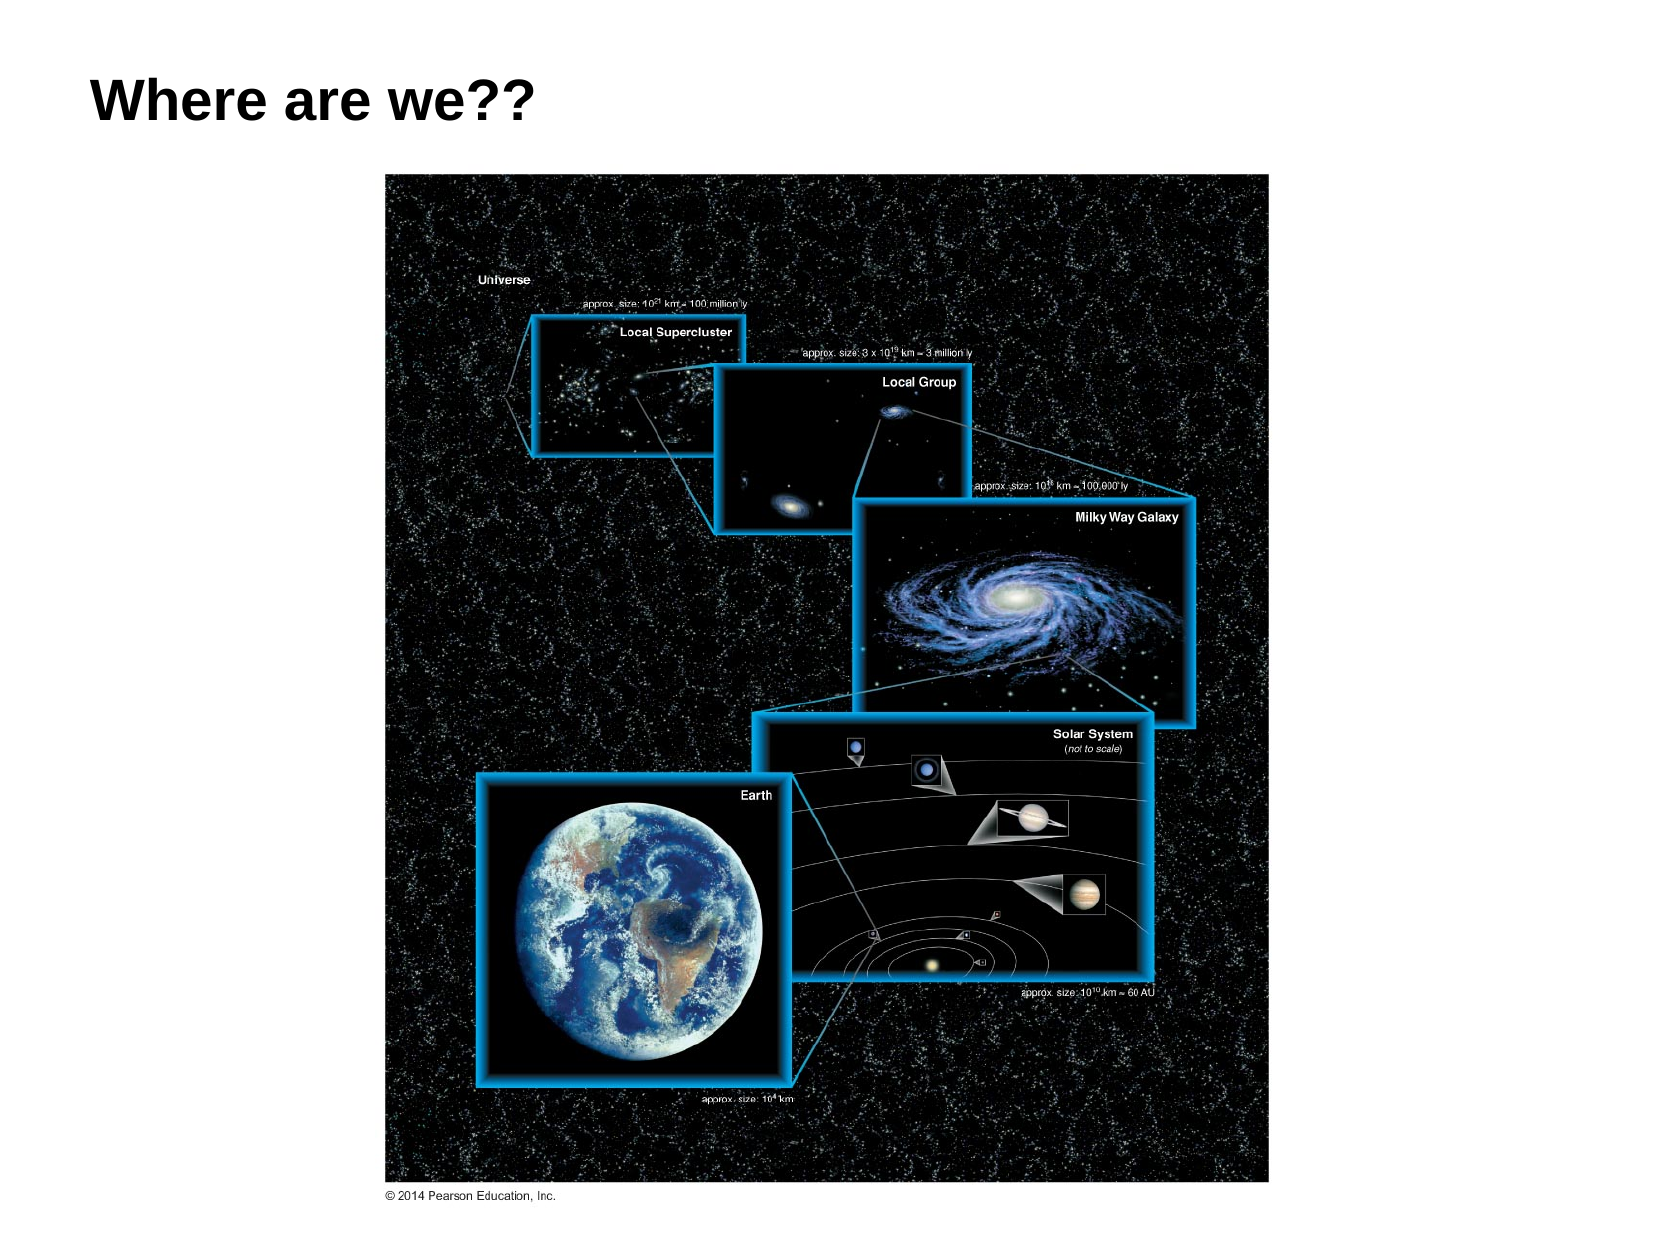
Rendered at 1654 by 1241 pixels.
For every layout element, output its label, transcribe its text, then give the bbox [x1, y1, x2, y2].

text_box Where are we?? [75, 60, 1096, 140]
picture [375, 164, 1278, 1215]
